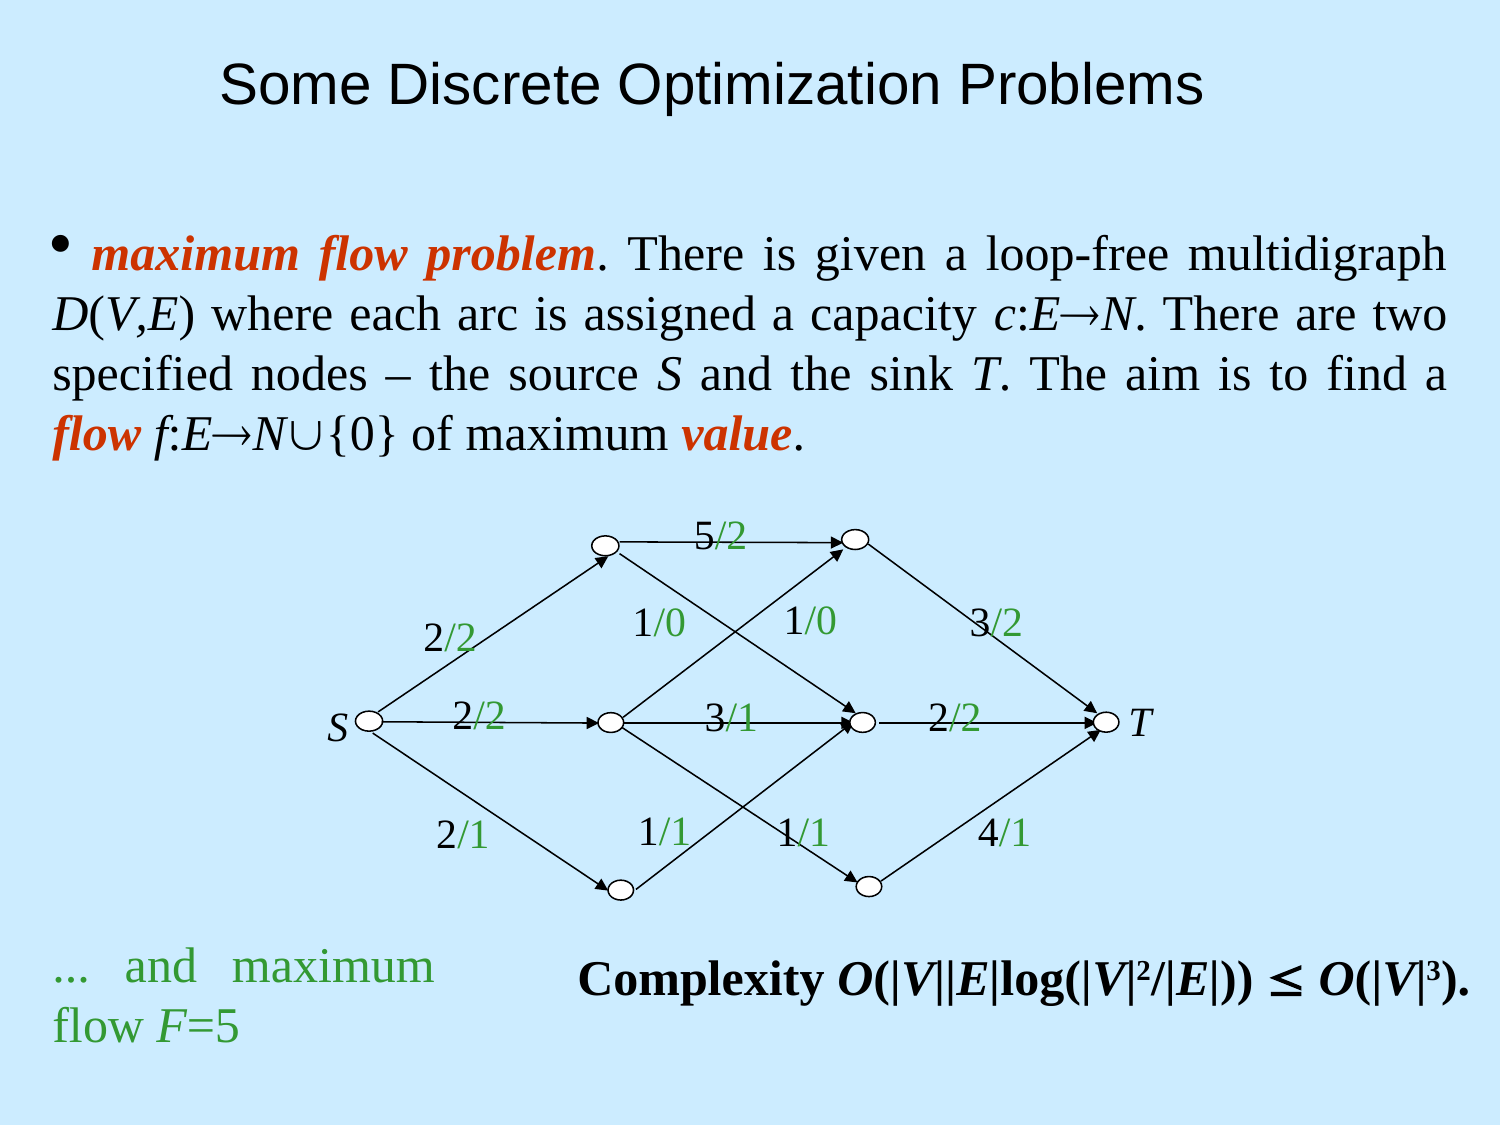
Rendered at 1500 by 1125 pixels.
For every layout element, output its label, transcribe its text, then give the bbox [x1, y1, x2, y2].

text_box 1/0 [617, 586, 721, 660]
text_box [849, 712, 876, 733]
text_box T [1113, 687, 1201, 748]
text_box [841, 529, 869, 550]
text_box Complexity O(|V||E|log(|V|2/|E|))  O(|V|3). [562, 937, 1500, 1013]
text_box 4/1 [963, 797, 1095, 854]
text_box [608, 880, 634, 901]
text_box [856, 876, 882, 897]
text_box ... and maximum flow F=5 [37, 924, 451, 1061]
text_box maximum flow problem. There is given a loop-free multidigraph D(V,E) where each arc is assigned a capacity c:EN. There are two specified nodes – the source S and the sink T. The aim is to find a flow f:EN{0} of maximum value. [37, 212, 1463, 468]
text_box [591, 535, 619, 556]
text_box [1093, 712, 1113, 733]
text_box 2/2 [408, 601, 526, 663]
text_box 3/1 [689, 681, 791, 748]
text_box S [312, 691, 418, 754]
text_box 1/1 [761, 797, 871, 847]
text_box 2/2 [437, 680, 566, 747]
text_box 1/0 [768, 584, 868, 650]
text_box 5/2 [679, 500, 791, 576]
text_box 3/2 [954, 586, 1056, 637]
text_box 2/2 [913, 681, 1033, 730]
text_box 2/1 [421, 798, 530, 845]
title Some Discrete Optimization Problems [0, 0, 1463, 175]
text_box 1/1 [623, 795, 748, 856]
text_box [598, 712, 624, 733]
